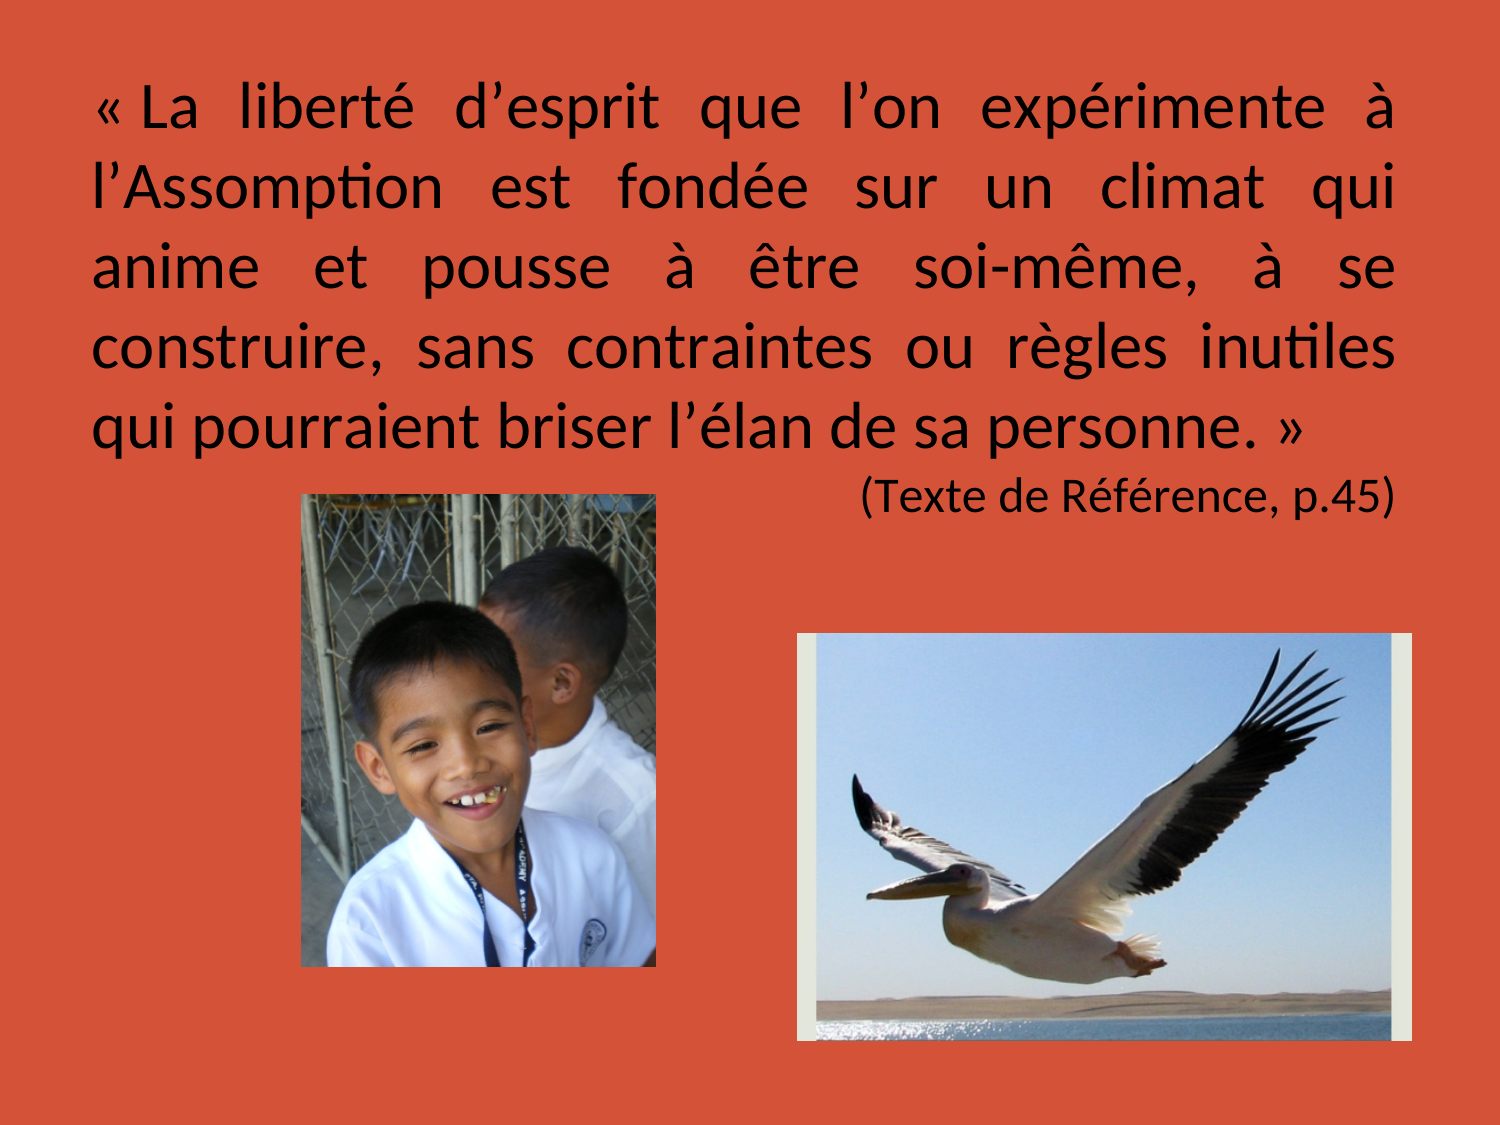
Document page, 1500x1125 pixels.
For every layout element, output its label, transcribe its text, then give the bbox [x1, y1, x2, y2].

picture [301, 494, 656, 967]
picture [797, 633, 1412, 1041]
text_box « La liberté d’esprit que l’on expérimente à l’Assomption est fondée sur un climat qui anime et pousse à être soi-même, à se construire, sans contraintes ou règles inutiles qui pourraient briser l’élan de sa personne. » (Texte de Référence, p.45) [76, 54, 1412, 710]
